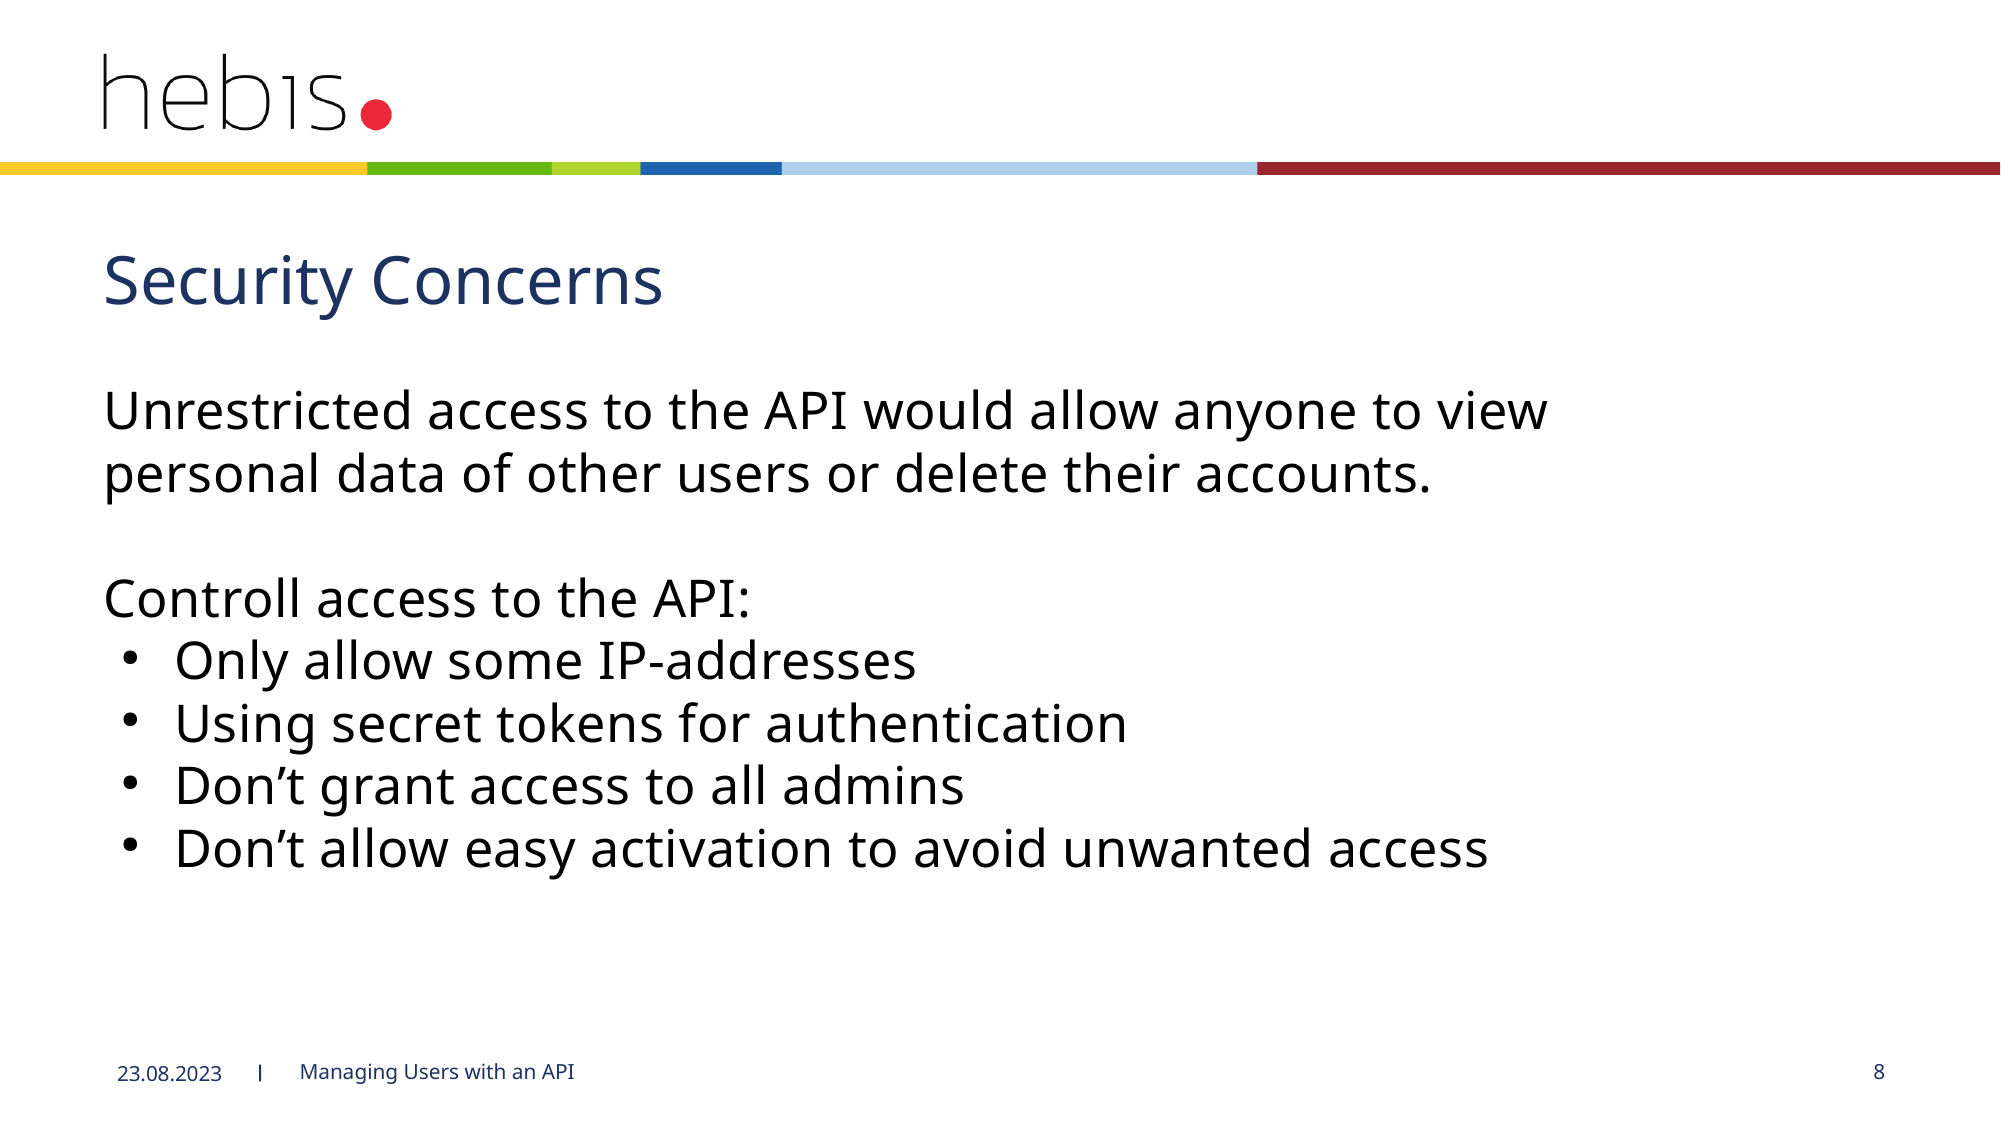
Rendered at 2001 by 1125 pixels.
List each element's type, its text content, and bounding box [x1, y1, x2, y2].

picture [0, 0, 2001, 248]
slide_number 23.08.2023 [102, 1042, 271, 1103]
list Security Concerns [97, 242, 1581, 313]
list Unrestricted access to the API would allow anyone to view personal data of other users or delete their accounts. Controll access to the API: Only allow some IP-addresses Using secret tokens for authentication Don’t grant access to all admins Don’t allow easy activation to avoid unwanted access [97, 371, 1586, 991]
